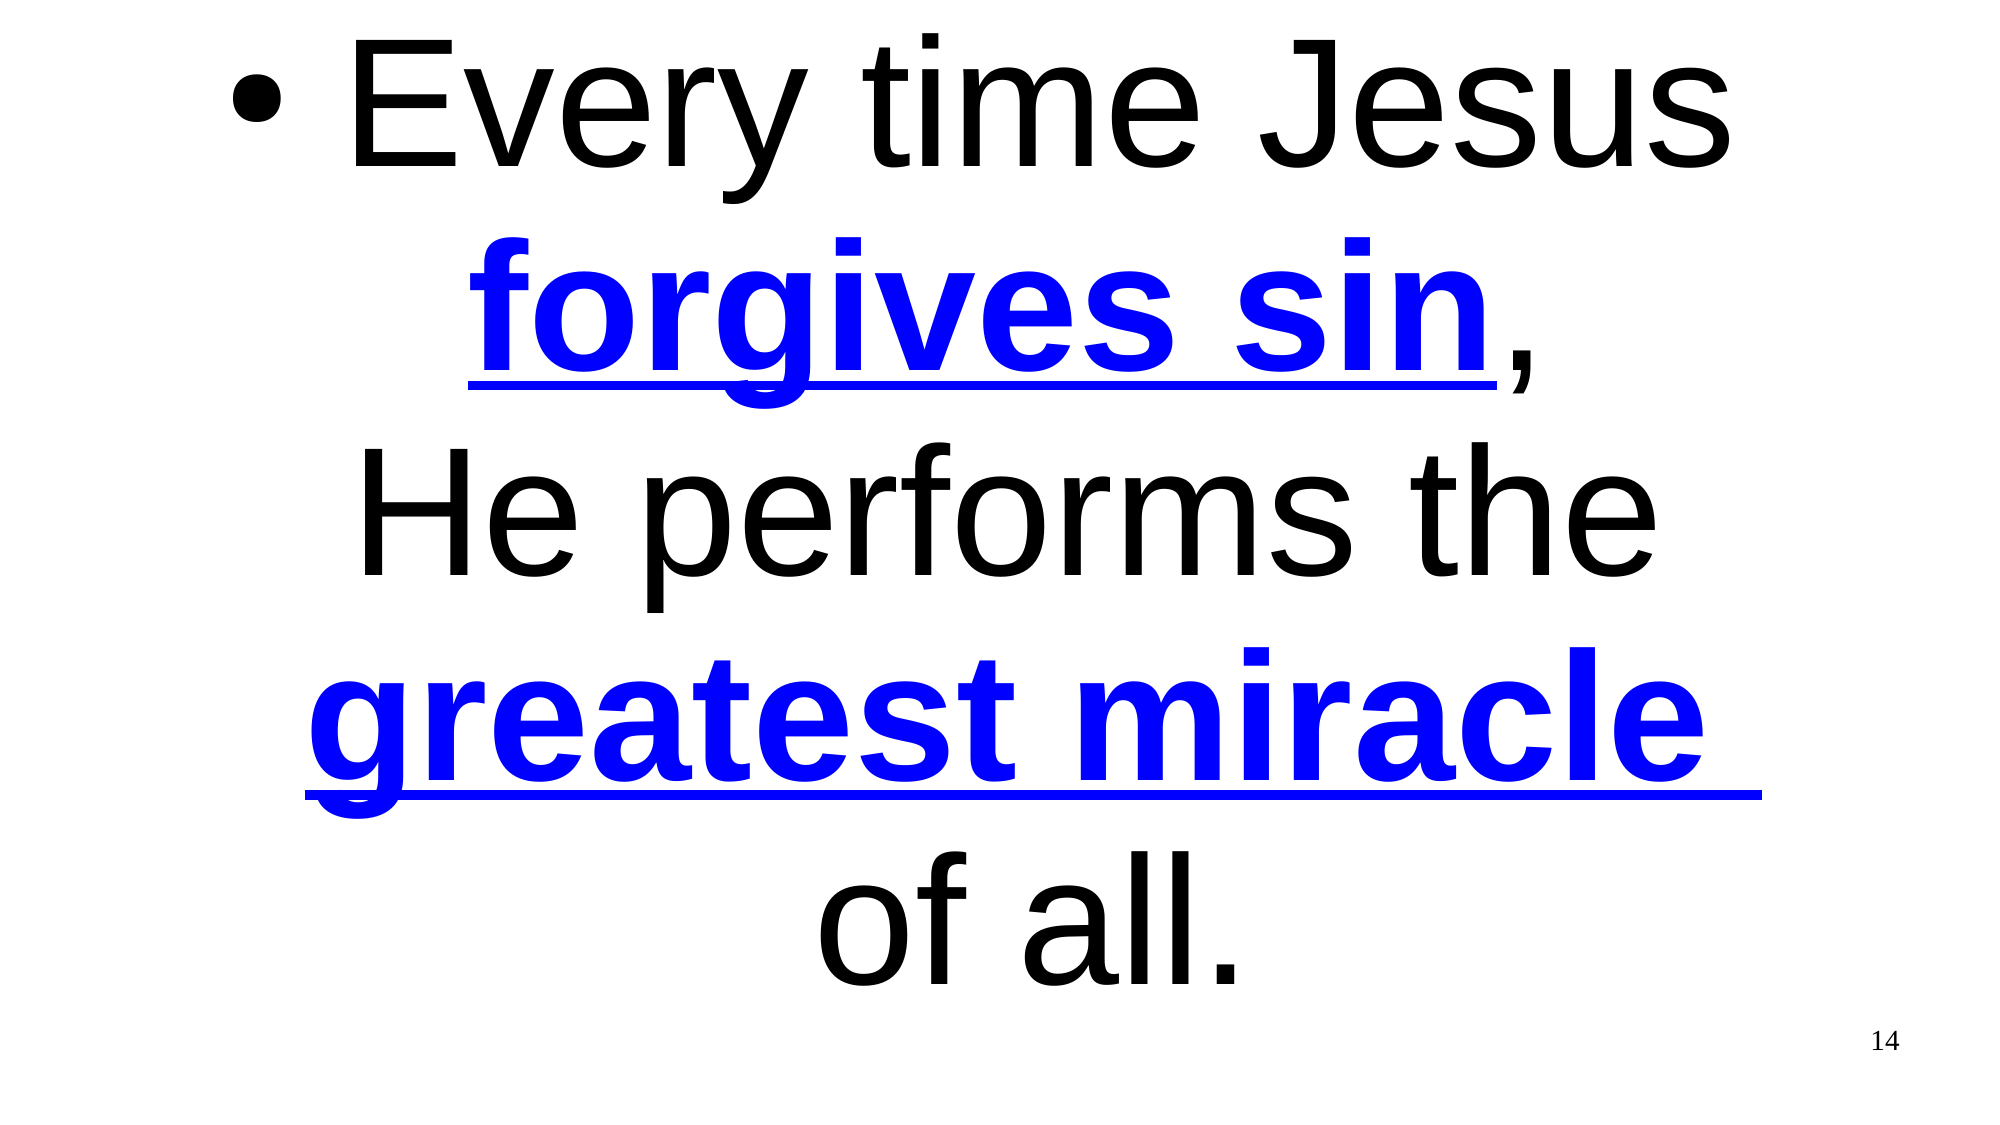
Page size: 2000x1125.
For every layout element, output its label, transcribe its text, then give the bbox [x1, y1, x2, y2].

list Every time Jesus forgives sin, He performs the greatest miracle of all. [0, 0, 1996, 1123]
